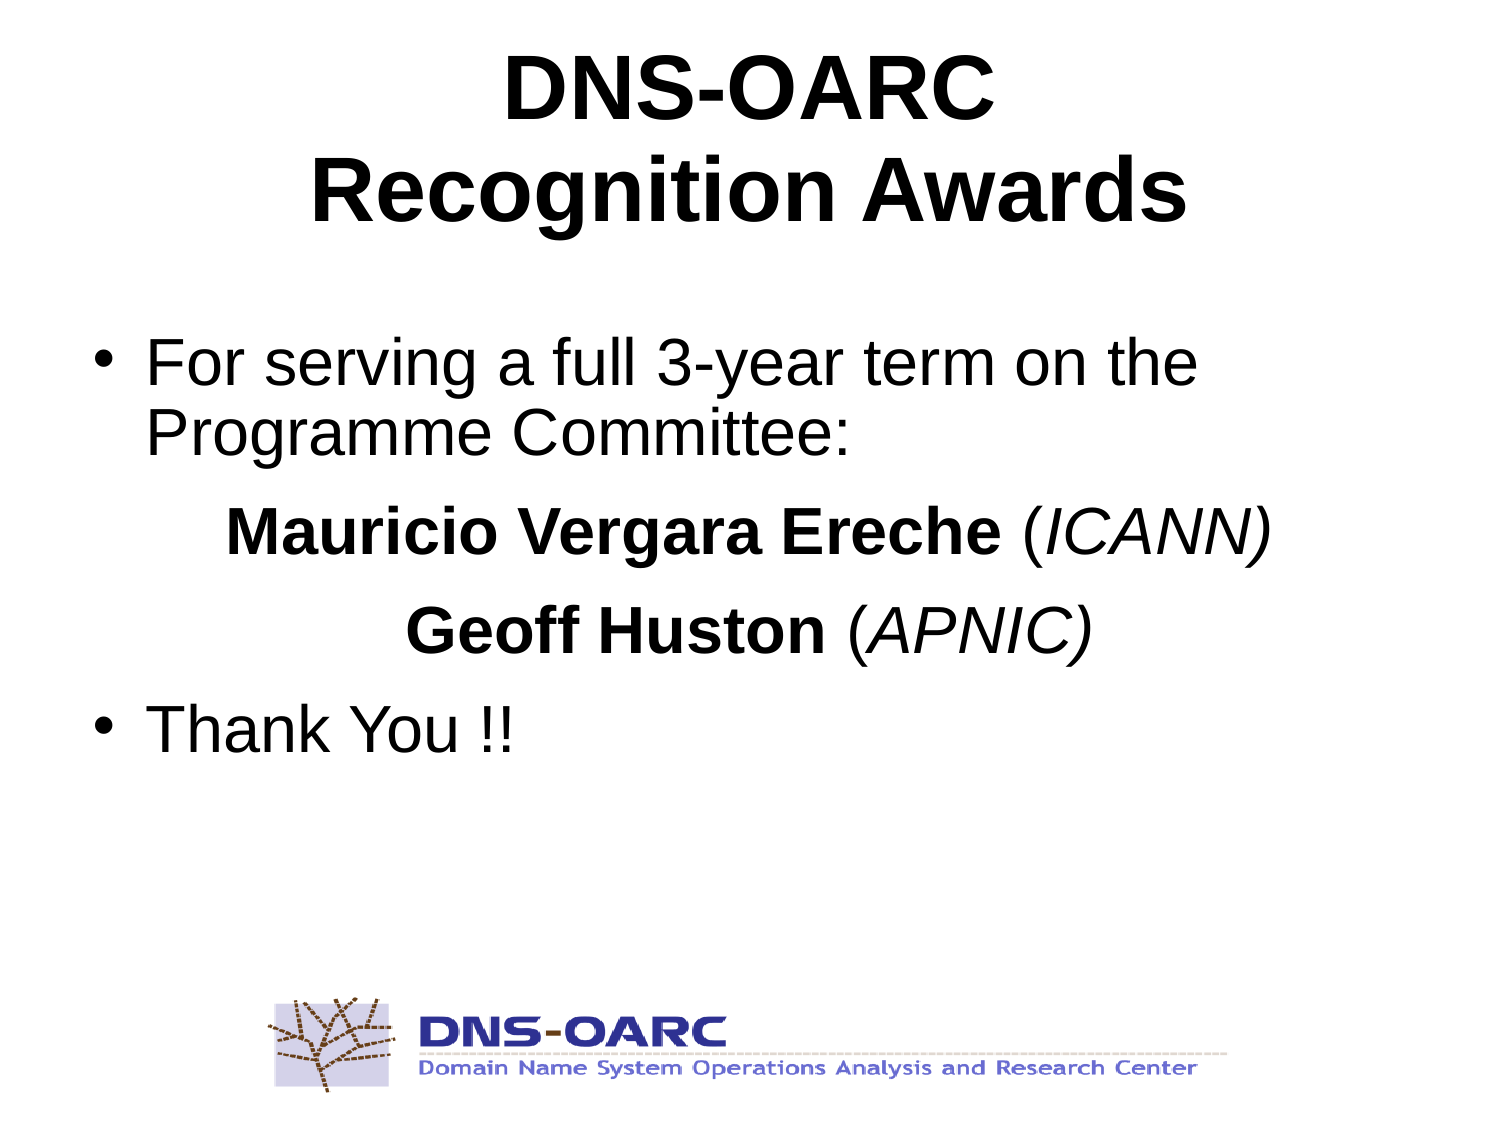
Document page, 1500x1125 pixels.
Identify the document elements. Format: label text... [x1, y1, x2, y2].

picture [214, 991, 1259, 1099]
list For serving a full 3-year term on the Programme Committee: Mauricio Vergara Ereche (ICANN) Geoff Huston (APNIC) Thank You !! [75, 329, 1425, 916]
title DNS-OARC Recognition Awards [75, 36, 1425, 242]
